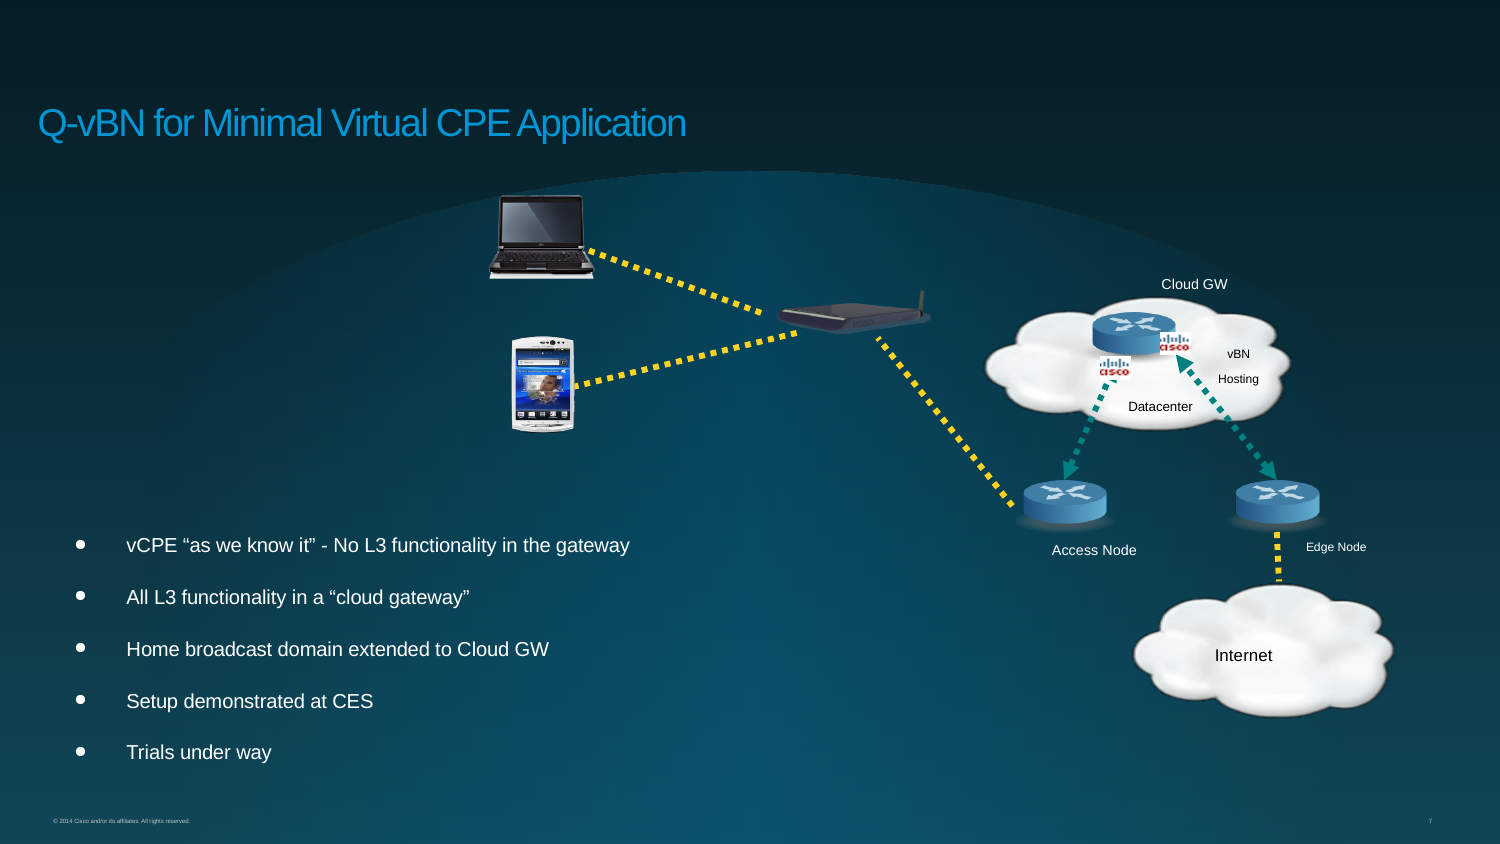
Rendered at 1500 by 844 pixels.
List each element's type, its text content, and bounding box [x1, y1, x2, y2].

text_box Edge Node [1291, 522, 1434, 563]
picture [482, 191, 601, 280]
title Q-vBN for Minimal Virtual CPE Application [37, 53, 1447, 157]
text_box vBN Hosting [1205, 331, 1344, 395]
list vCPE “as we know it” - No L3 functionality in the gateway All L3 functionality in a “cloud gateway” Home broadcast domain extended to Cloud GW Setup demonstrated at CES Trials under way [56, 534, 1038, 765]
picture [778, 291, 931, 343]
text_box Datacenter [1047, 384, 1274, 418]
picture [1012, 480, 1116, 533]
text_box Internet [1200, 625, 1358, 675]
picture [480, 331, 603, 438]
picture [1224, 480, 1329, 533]
picture [981, 294, 1297, 433]
picture [1130, 581, 1399, 720]
text_box Access Node [1037, 522, 1216, 568]
text_box Cloud GW [1146, 257, 1345, 302]
